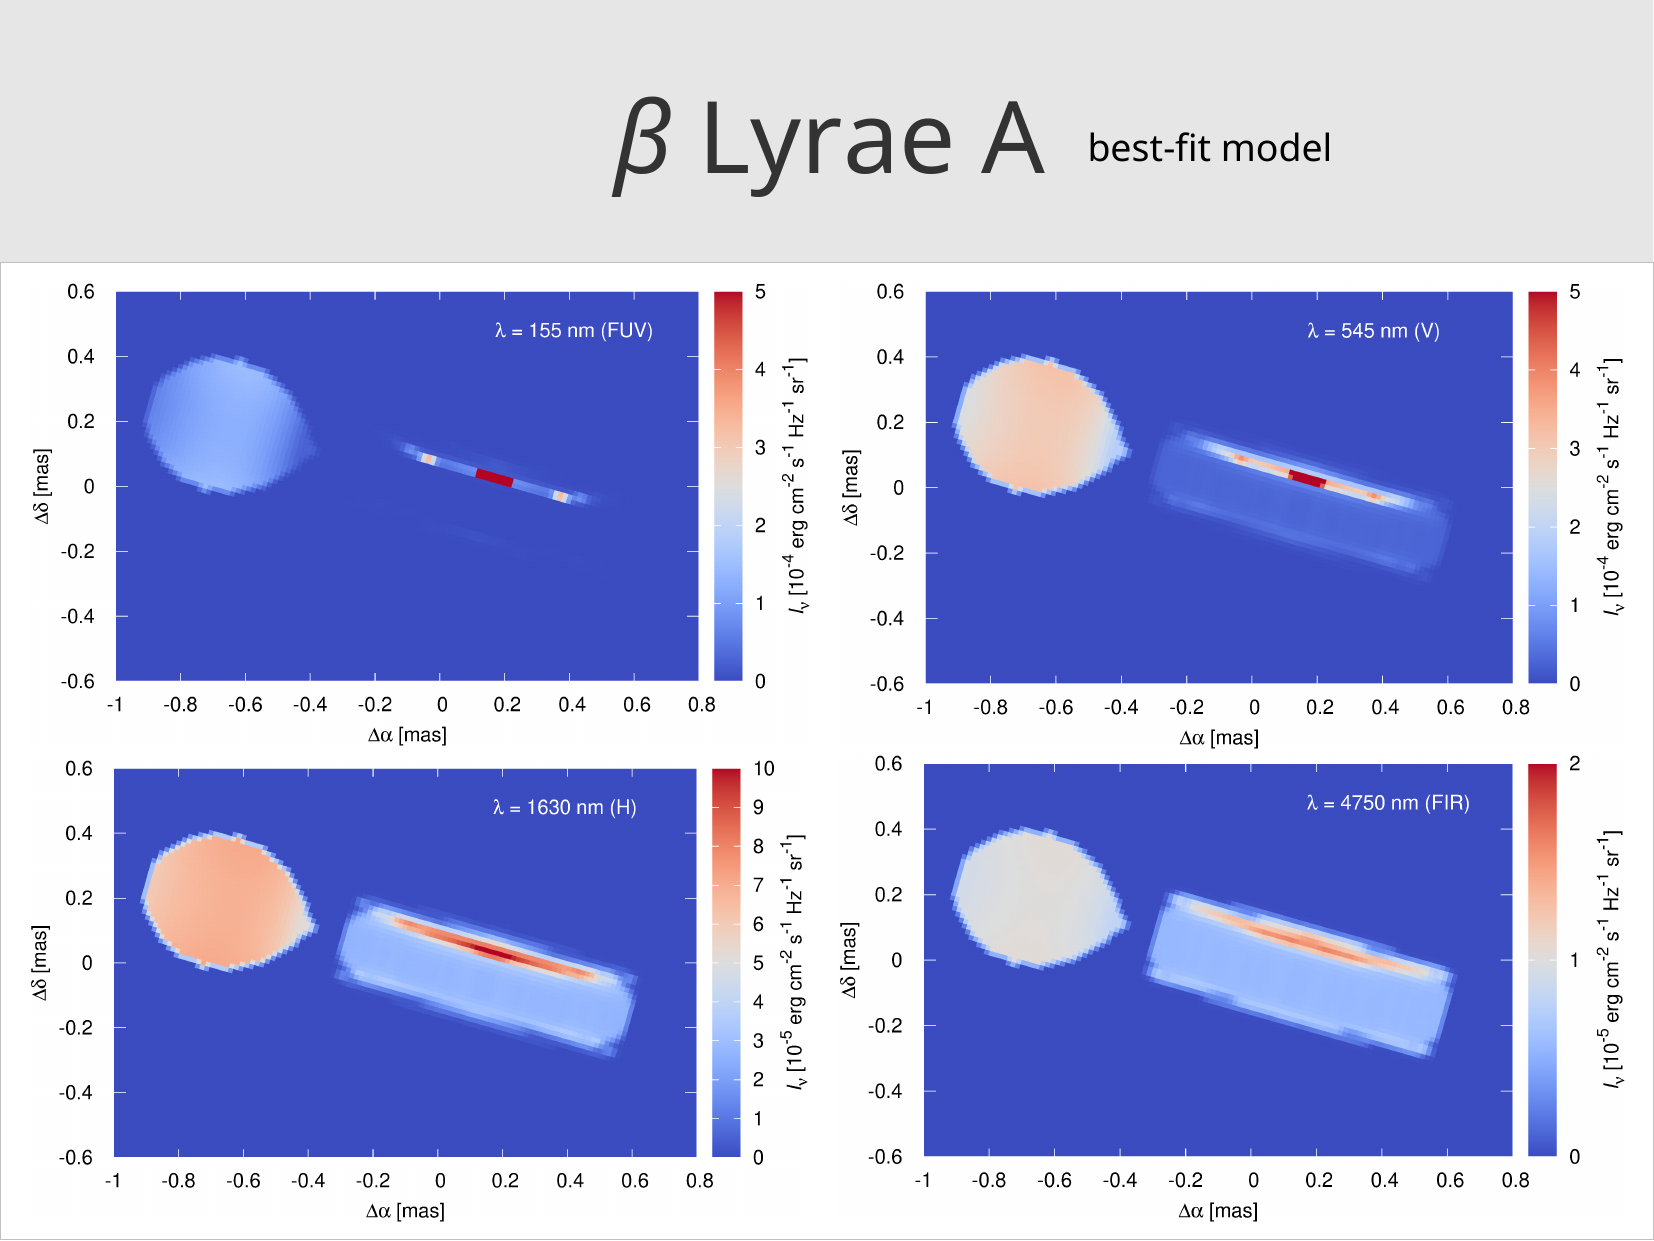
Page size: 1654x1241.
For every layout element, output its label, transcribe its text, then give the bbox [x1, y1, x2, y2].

picture [29, 758, 808, 1223]
text_box best-fit model [1072, 113, 1322, 177]
picture [840, 281, 1625, 750]
picture [31, 281, 810, 747]
picture [838, 753, 1625, 1223]
title β Lyrae A [124, 31, 1537, 239]
